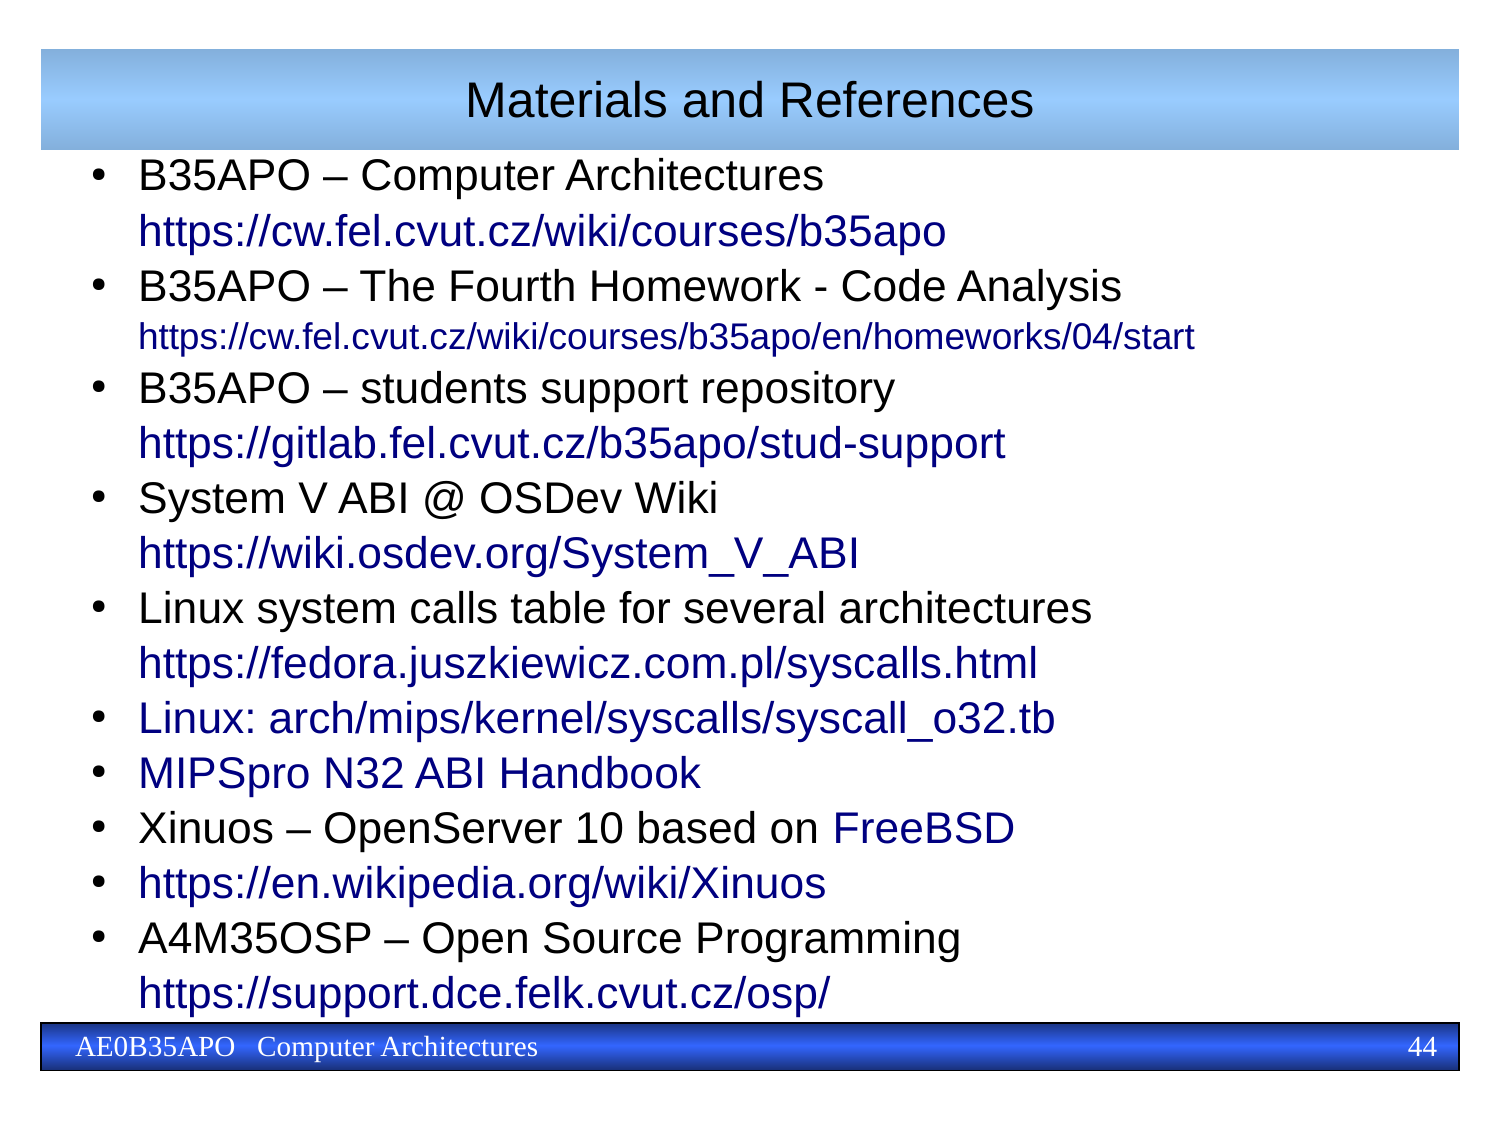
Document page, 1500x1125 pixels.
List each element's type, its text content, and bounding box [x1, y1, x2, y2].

list B35APO – Computer Architectures https://cw.fel.cvut.cz/wiki/courses/b35apo B35APO – The Fourth Homework - Code Analysis https://cw.fel.cvut.cz/wiki/courses/b35apo/en/homeworks/04/start B35APO – students support repository https://gitlab.fel.cvut.cz/b35apo/stud-support System V ABI @ OSDev Wiki https://wiki.osdev.org/System_V_ABI Linux system calls table for several architectures https://fedora.juszkiewicz.com.pl/syscalls.html Linux: arch/mips/kernel/syscalls/syscall_o32.tb MIPSpro N32 ABI Handbook Xinuos – OpenServer 10 based on FreeBSD https://en.wikipedia.org/wiki/Xinuos A4M35OSP – Open Source Programming https://support.dce.felk.cvut.cz/osp/ [75, 150, 1426, 1026]
title Materials and References [41, 49, 1459, 150]
